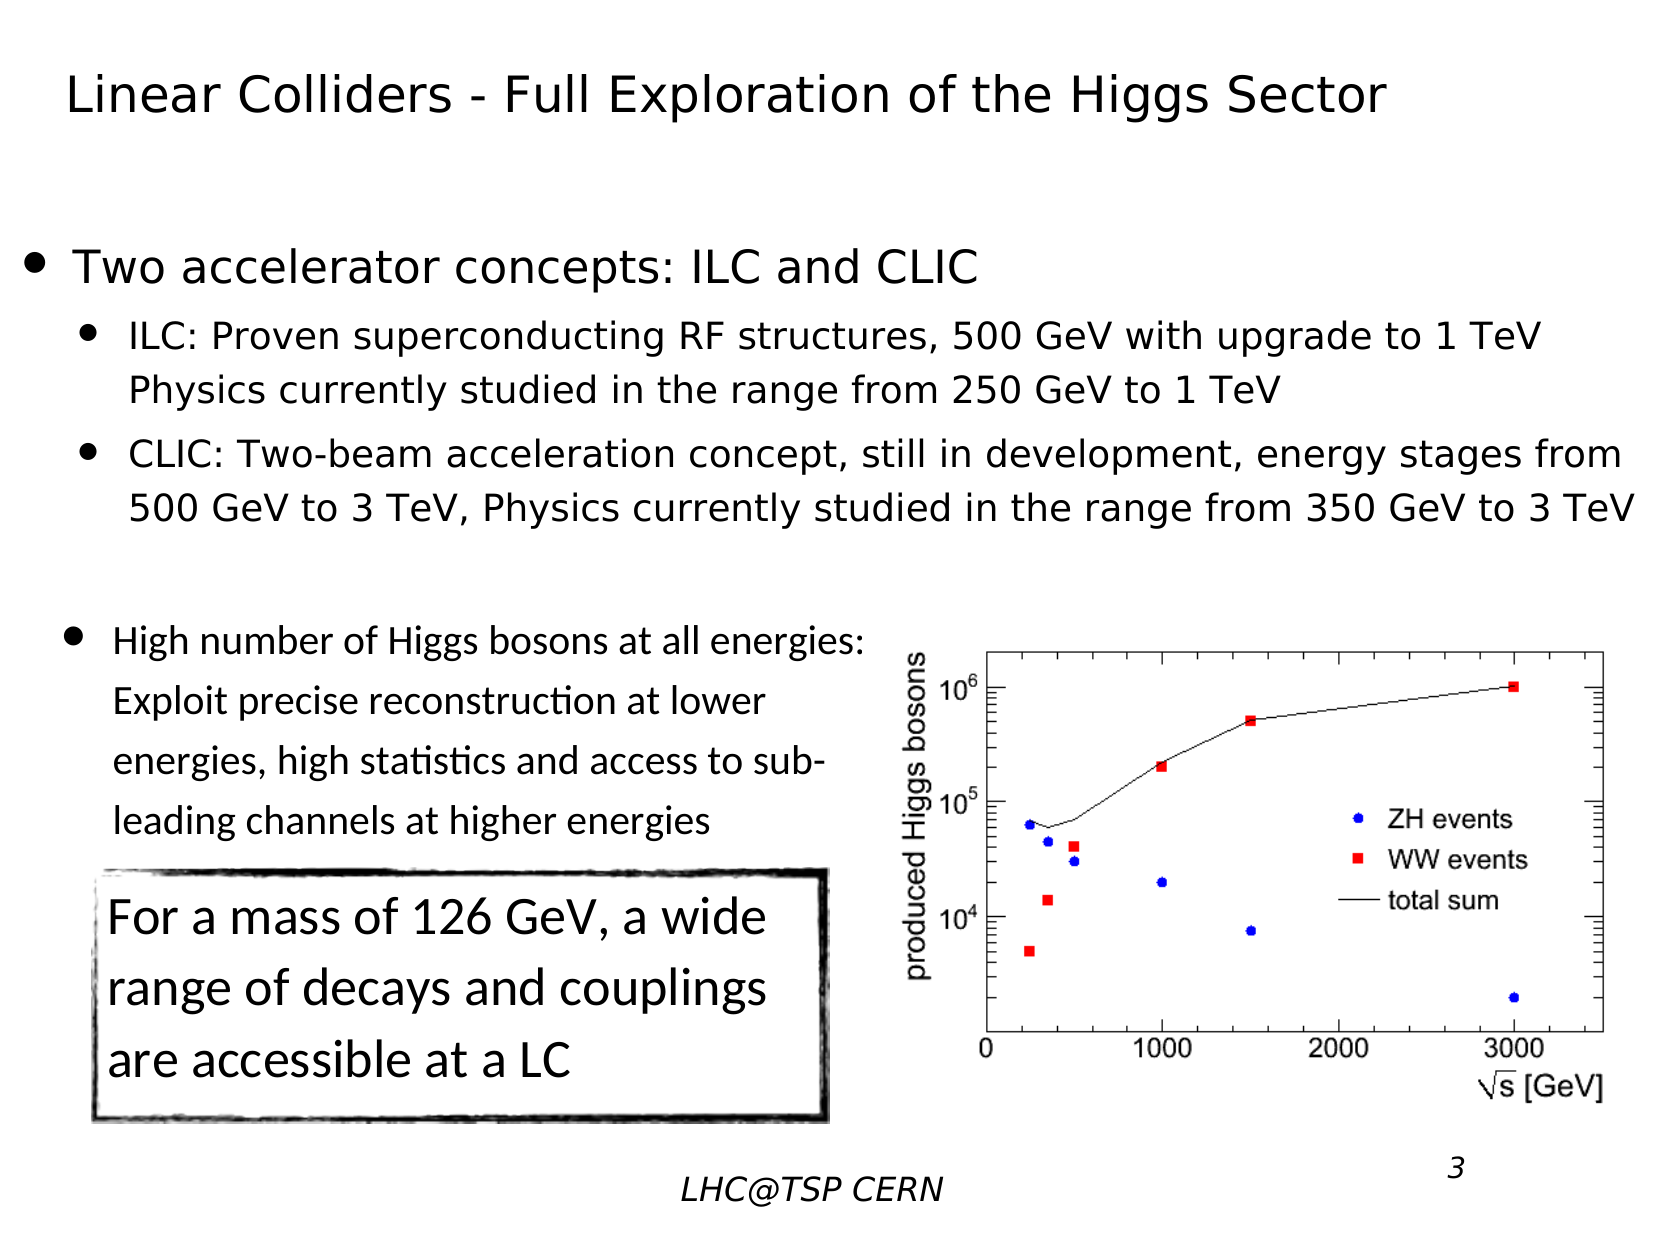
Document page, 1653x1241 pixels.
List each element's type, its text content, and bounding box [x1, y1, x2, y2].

picture [91, 867, 830, 1124]
text_box High number of Higgs bosons at all energies: Exploit precise reconstruction at lower energies, high statistics and access to sub-leading channels at higher energies [54, 602, 903, 1091]
title Linear Colliders - Full Exploration of the Higgs Sector [48, 29, 1613, 157]
picture [862, 628, 1642, 1115]
list Two accelerator concepts: ILC and CLIC ILC: Proven superconducting RF structures, 500 GeV with upgrade to 1 TeV Physics currently studied in the range from 250 GeV to 1 TeV CLIC: Two-beam acceleration concept, still in development, energy stages from 500 GeV to 3 TeV, Physics currently studied in the range from 350 GeV to 3 TeV [5, 218, 1653, 682]
